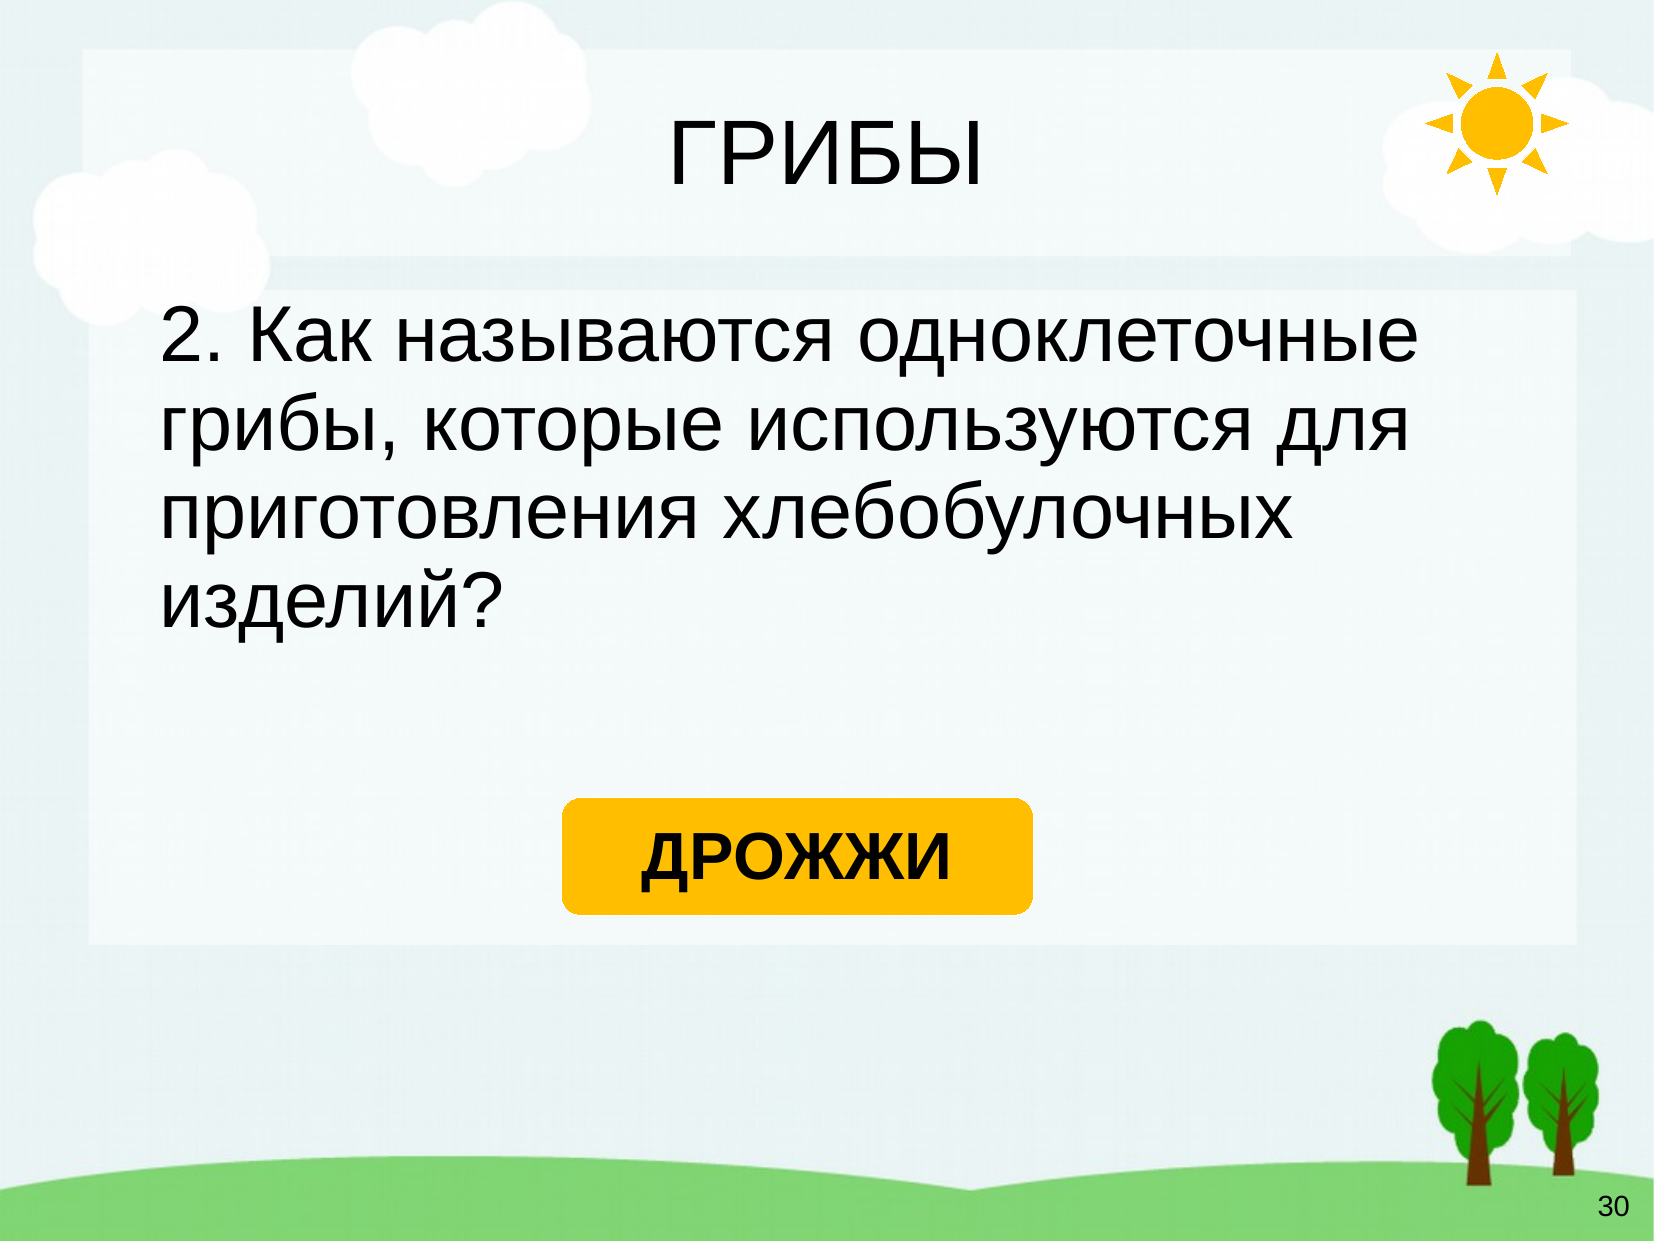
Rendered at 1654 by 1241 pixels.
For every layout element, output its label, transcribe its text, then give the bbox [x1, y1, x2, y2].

text_box [1540, 112, 1571, 134]
text_box [1520, 71, 1550, 100]
text_box [1486, 49, 1508, 80]
text_box [1460, 86, 1535, 161]
text_box [1520, 146, 1550, 176]
picture [0, 0, 1654, 1241]
text_box [1444, 146, 1474, 176]
list 2. Как называются одноклеточные грибы, которые используются для приготовления хлебобулочных изделий? [88, 290, 1577, 945]
text_box [1444, 71, 1474, 100]
text_box ДРОЖЖИ [561, 797, 1034, 916]
text_box [1423, 112, 1454, 134]
title ГРИБЫ [82, 49, 1571, 257]
text_box [1486, 167, 1508, 198]
